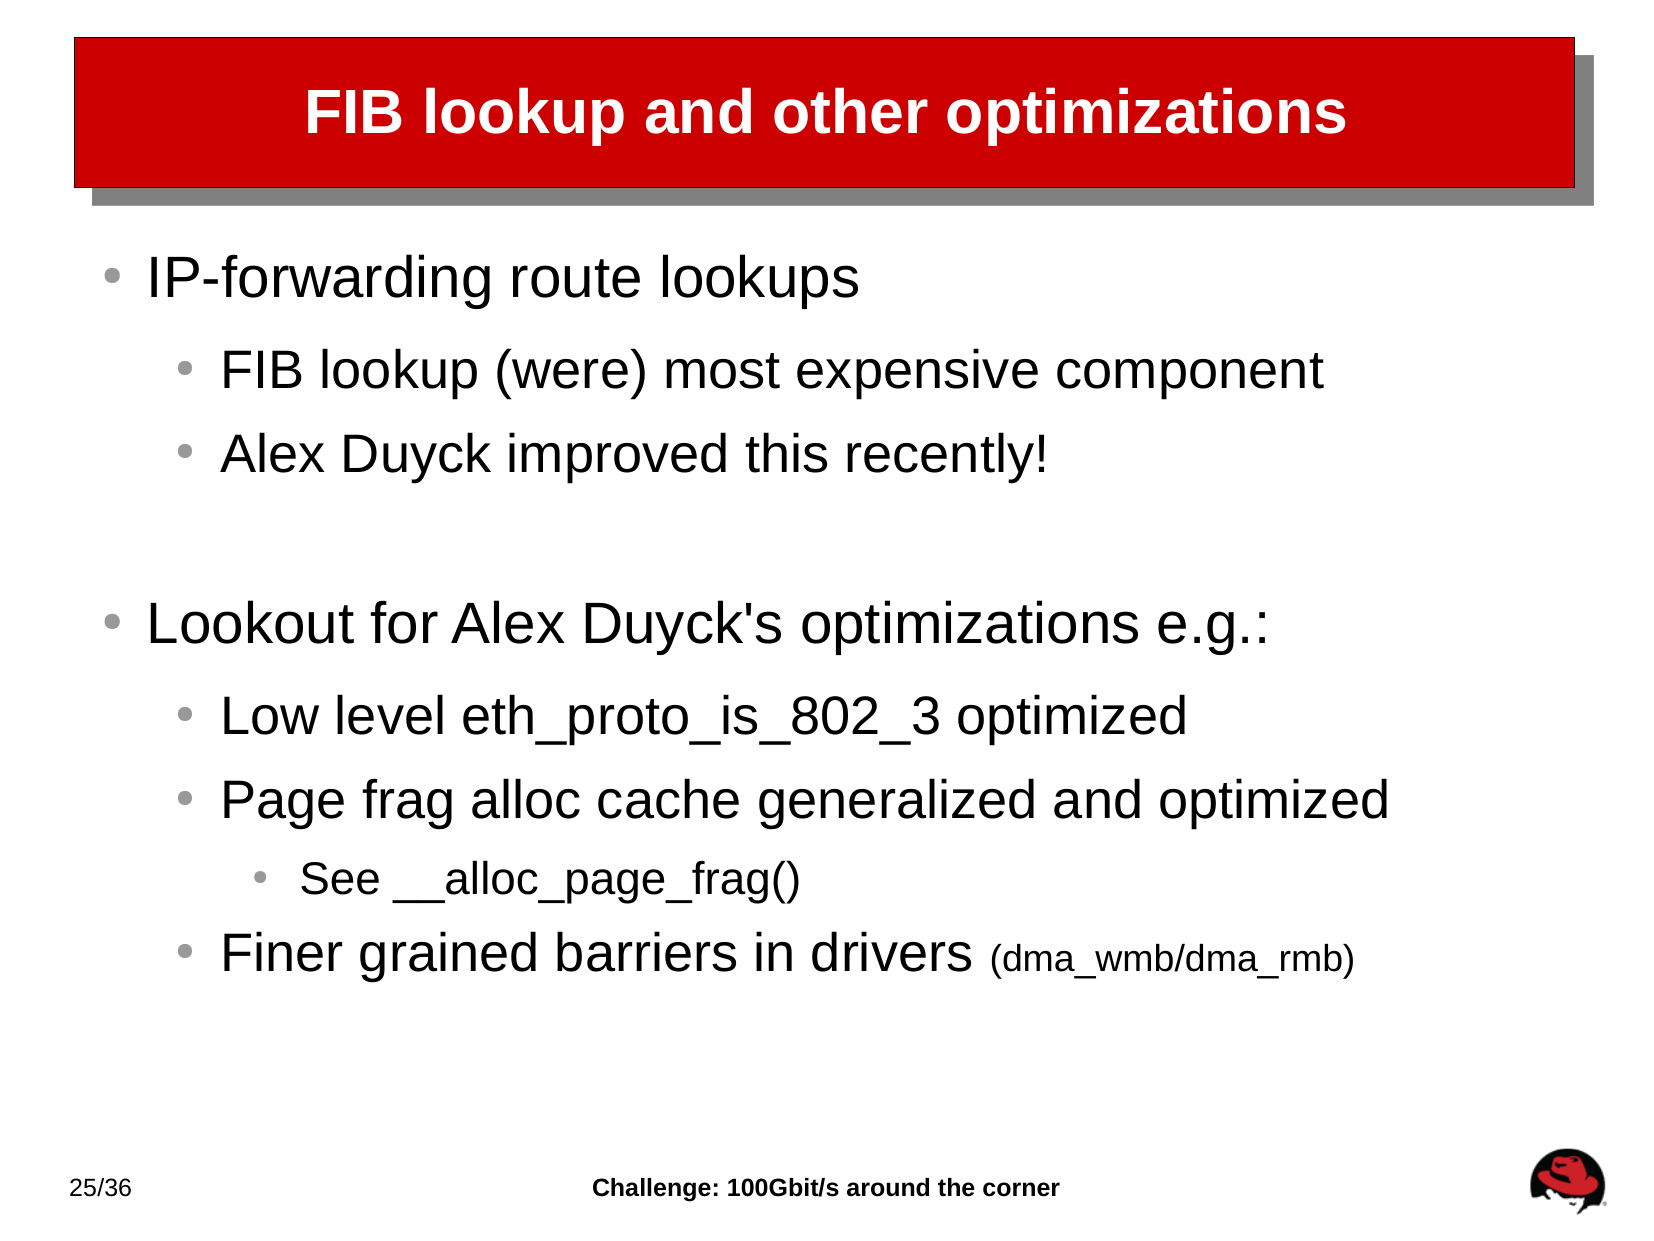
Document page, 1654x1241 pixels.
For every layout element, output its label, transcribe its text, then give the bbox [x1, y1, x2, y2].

title FIB lookup and other optimizations [82, 37, 1571, 188]
list IP-forwarding route lookups FIB lookup (were) most expensive component Alex Duyck improved this recently! Lookout for Alex Duyck's optimizations e.g.: Low level eth_proto_is_802_3 optimized Page frag alloc cache generalized and optimized See __alloc_page_frag() Finer grained barriers in drivers (dma_wmb/dma_rmb) [86, 244, 1575, 1049]
picture [1529, 1146, 1613, 1224]
